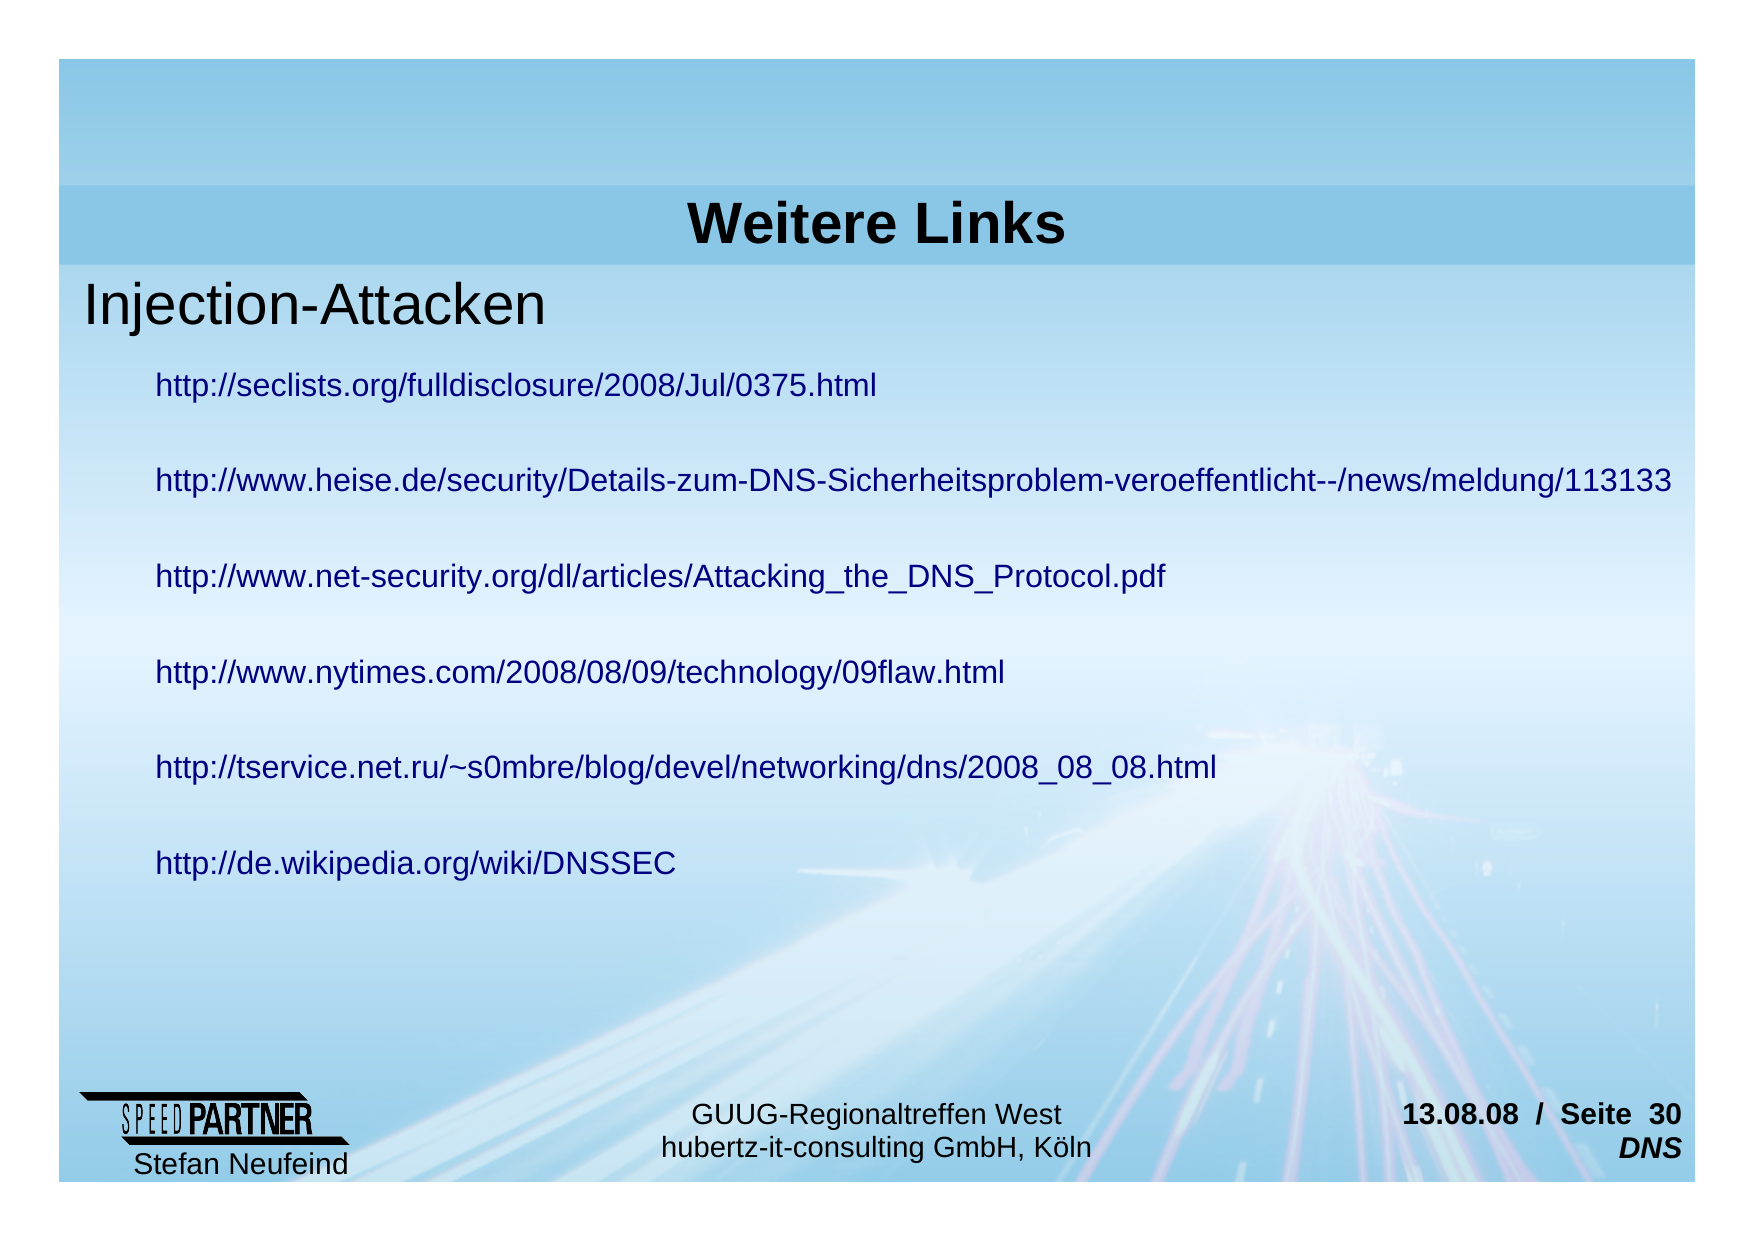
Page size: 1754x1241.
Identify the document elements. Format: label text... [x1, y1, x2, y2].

picture [59, 59, 1695, 185]
list Injection-Attacken http://seclists.org/fulldisclosure/2008/Jul/0375.html http://www.heise.de/security/Details-zum-DNS-Sicherheitsproblem-veroeffentlicht--/news/meldung/113133 http://www.net-security.org/dl/articles/Attacking_the_DNS_Protocol.pdf http://www.nytimes.com/2008/08/09/technology/09flaw.html http://tservice.net.ru/~s0mbre/blog/devel/networking/dns/2008_08_08.html http://de.wikipedia.org/wiki/DNSSEC [71, 272, 1695, 1055]
title Weitere Links [59, 191, 1695, 257]
picture [59, 265, 1695, 1182]
